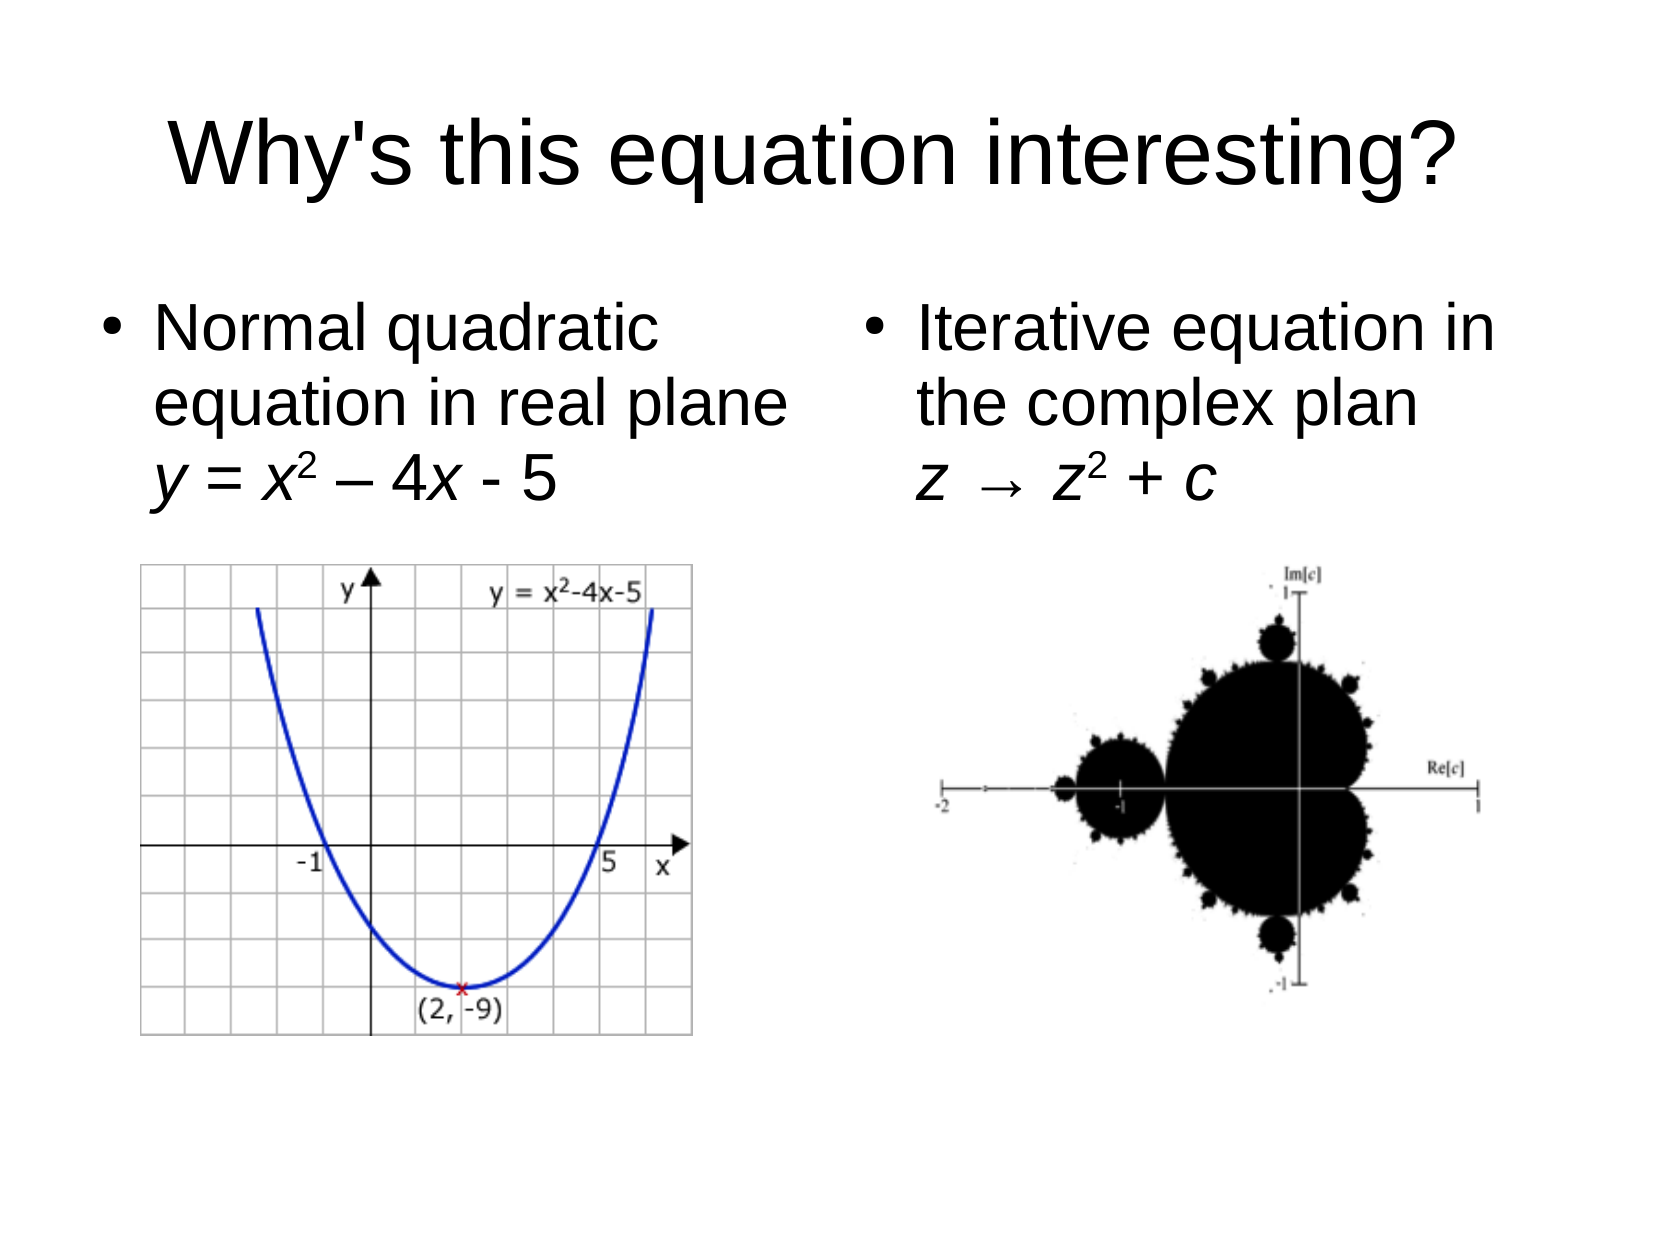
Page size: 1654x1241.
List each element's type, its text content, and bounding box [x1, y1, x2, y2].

list Normal quadratic equation in real plane y = x2 – 4x - 5 [82, 290, 809, 1109]
picture [140, 564, 693, 1036]
title Why's this equation interesting? [82, 49, 1571, 257]
picture [918, 553, 1514, 1025]
list Iterative equation in the complex plan z → z2 + c [845, 290, 1572, 1109]
